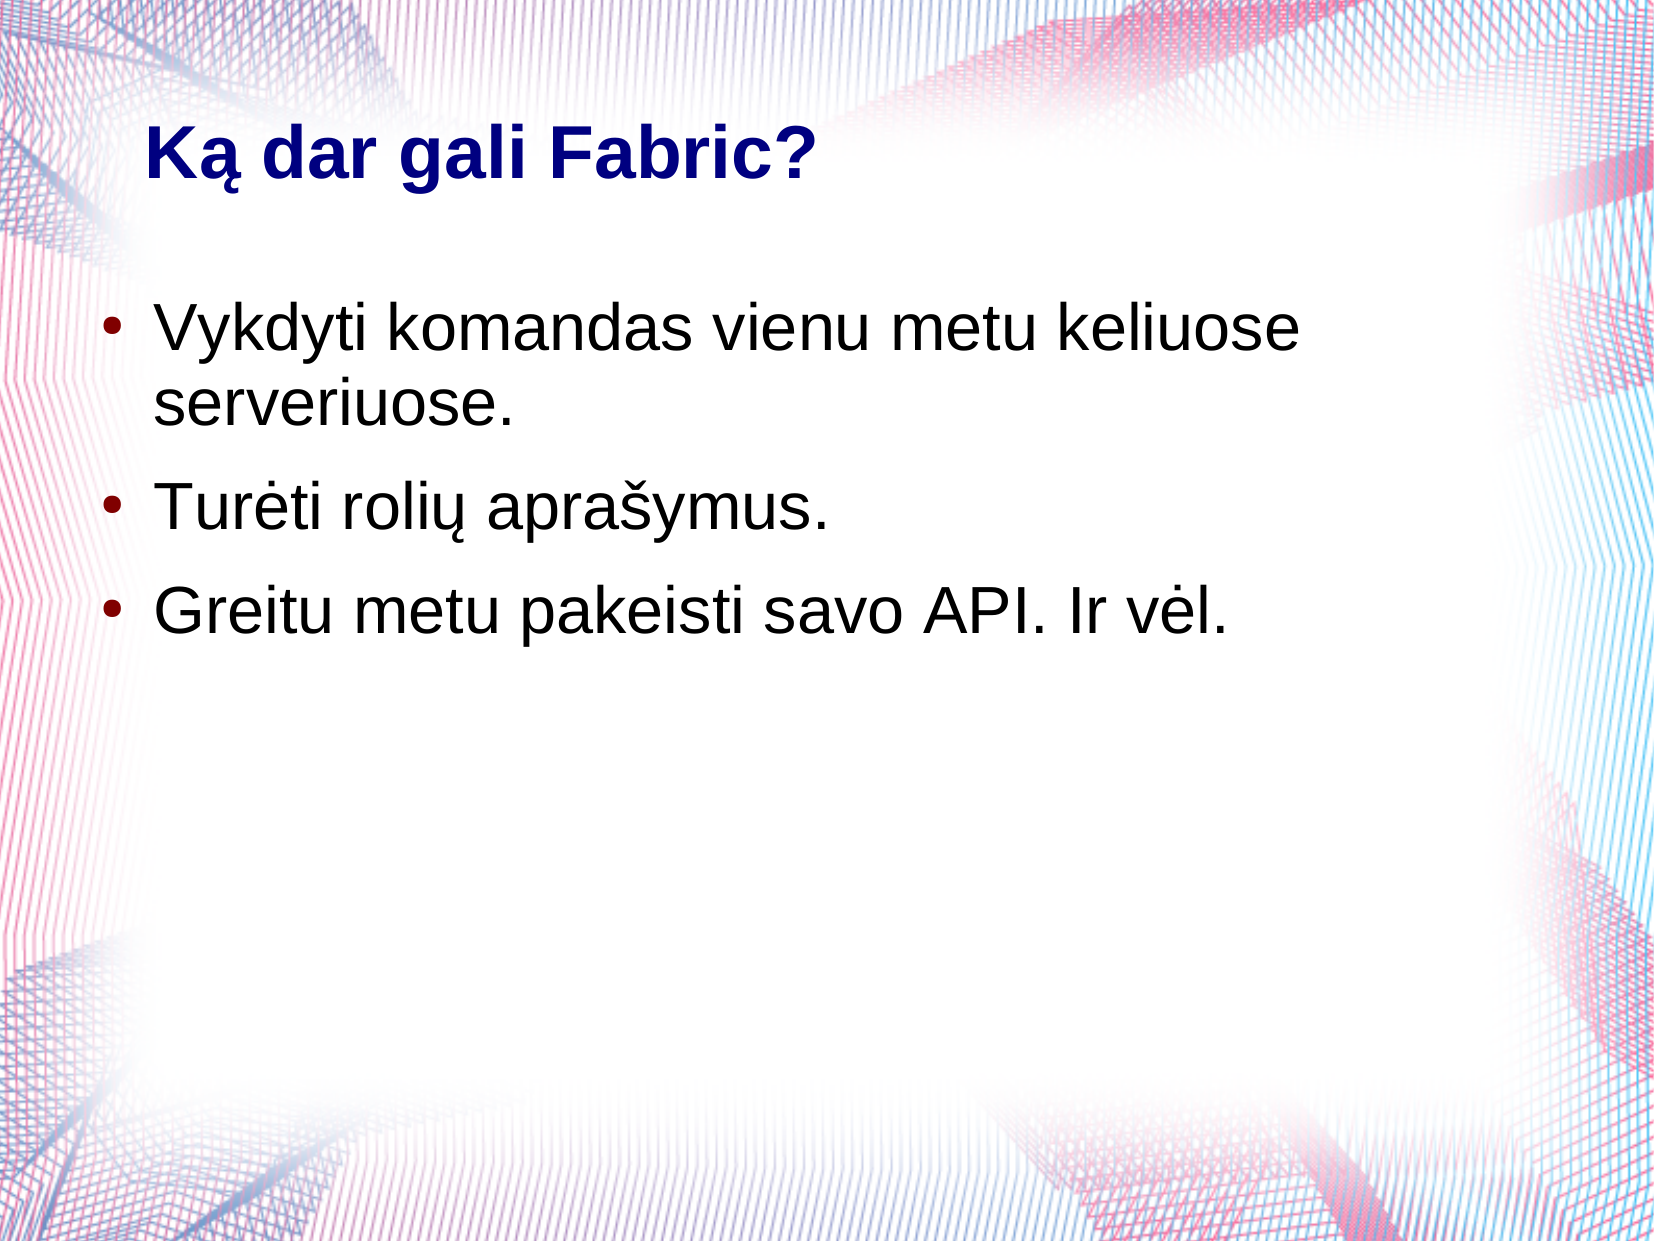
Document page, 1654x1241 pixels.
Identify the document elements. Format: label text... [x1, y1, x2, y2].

picture [0, 0, 1654, 1241]
title Ką dar gali Fabric? [82, 49, 1571, 257]
list Vykdyti komandas vienu metu keliuose serveriuose. Turėti rolių aprašymus. Greitu metu pakeisti savo API. Ir vėl. [82, 290, 1571, 1109]
